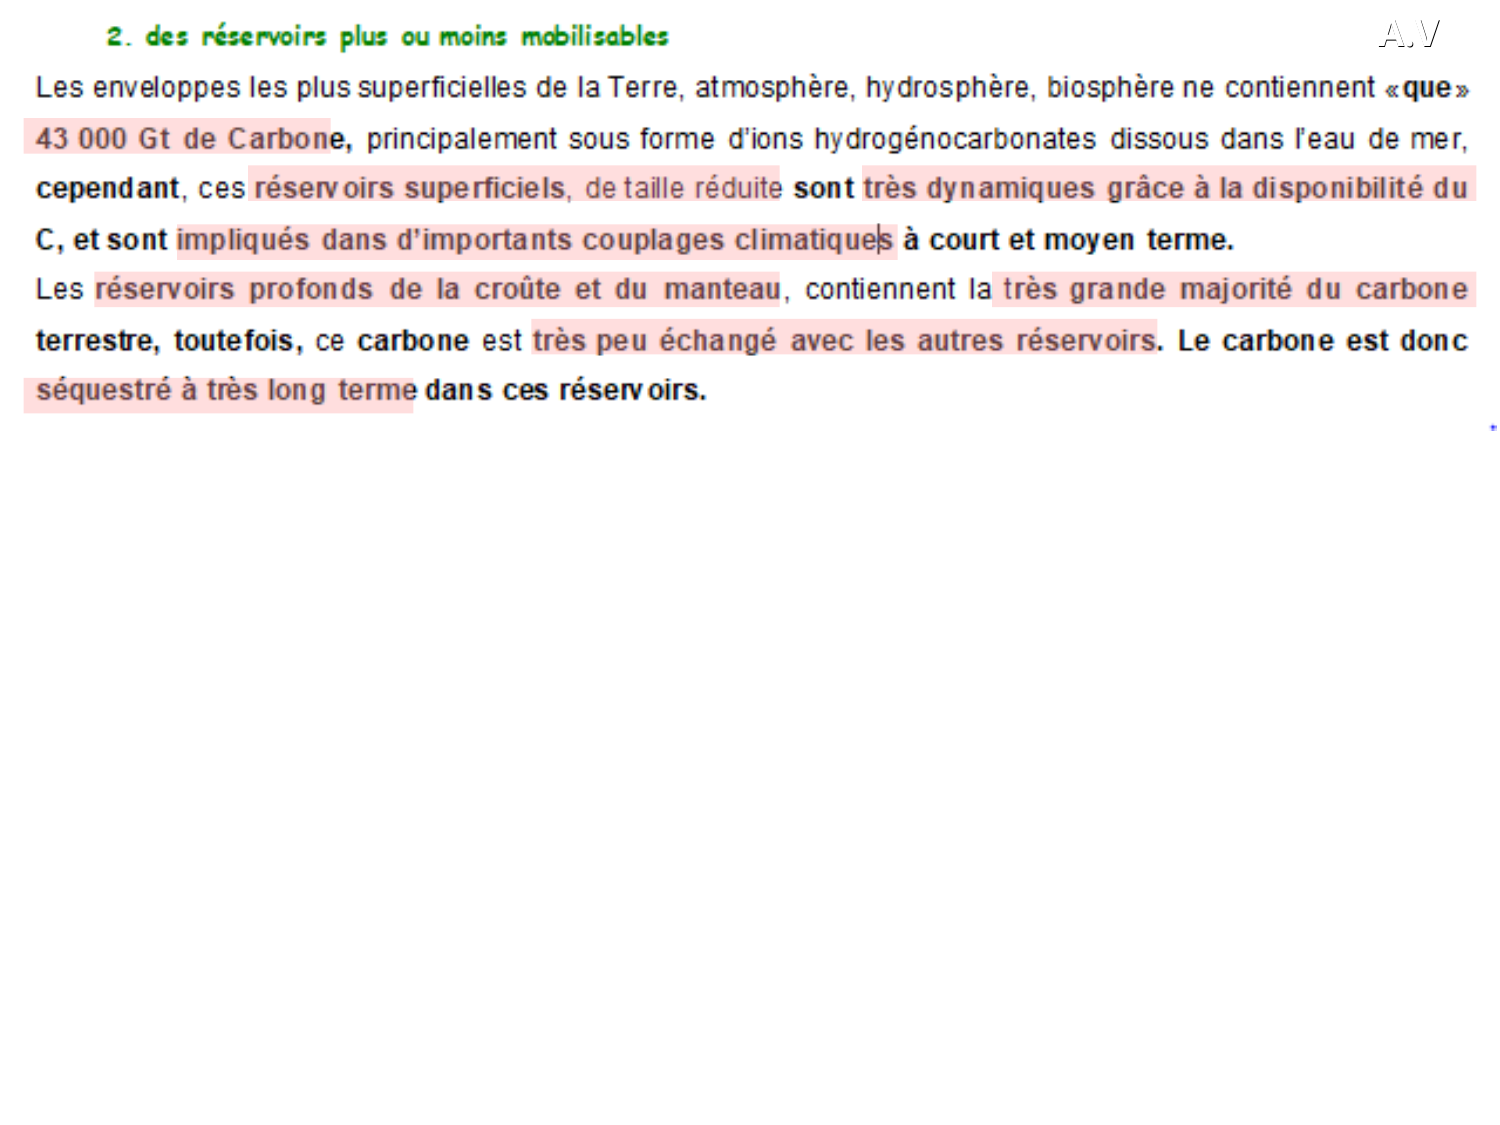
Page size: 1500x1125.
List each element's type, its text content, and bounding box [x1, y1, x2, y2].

picture [6, 18, 1497, 431]
text_box [862, 165, 1477, 201]
text_box [94, 271, 780, 308]
text_box [23, 377, 414, 414]
text_box [177, 224, 898, 260]
text_box A.V [1363, 1, 1488, 63]
text_box [531, 318, 1158, 355]
text_box [248, 165, 780, 201]
text_box [23, 118, 331, 154]
text_box [992, 271, 1477, 308]
